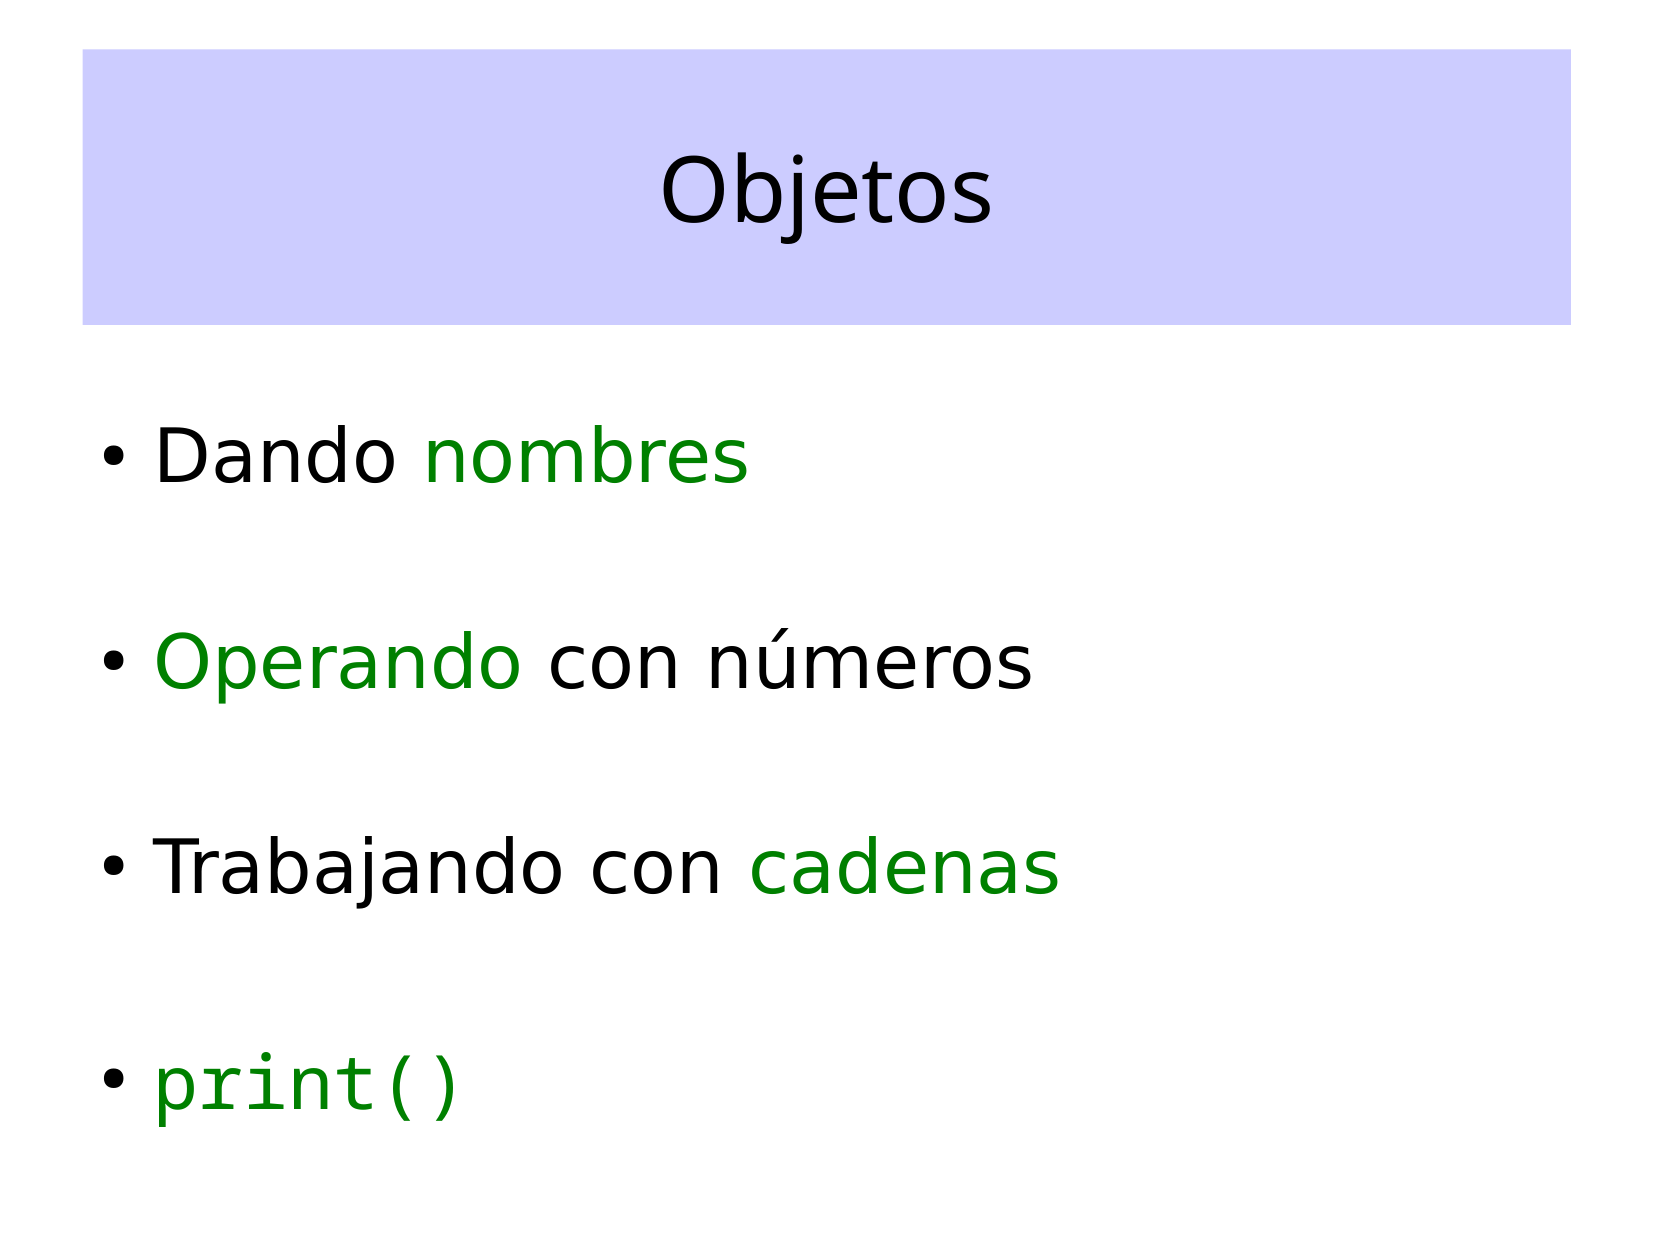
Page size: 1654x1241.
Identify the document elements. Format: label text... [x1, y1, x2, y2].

list Dando nombres Operando con números Trabajando con cadenas print() [82, 413, 1571, 1232]
title Objetos [82, 49, 1571, 325]
